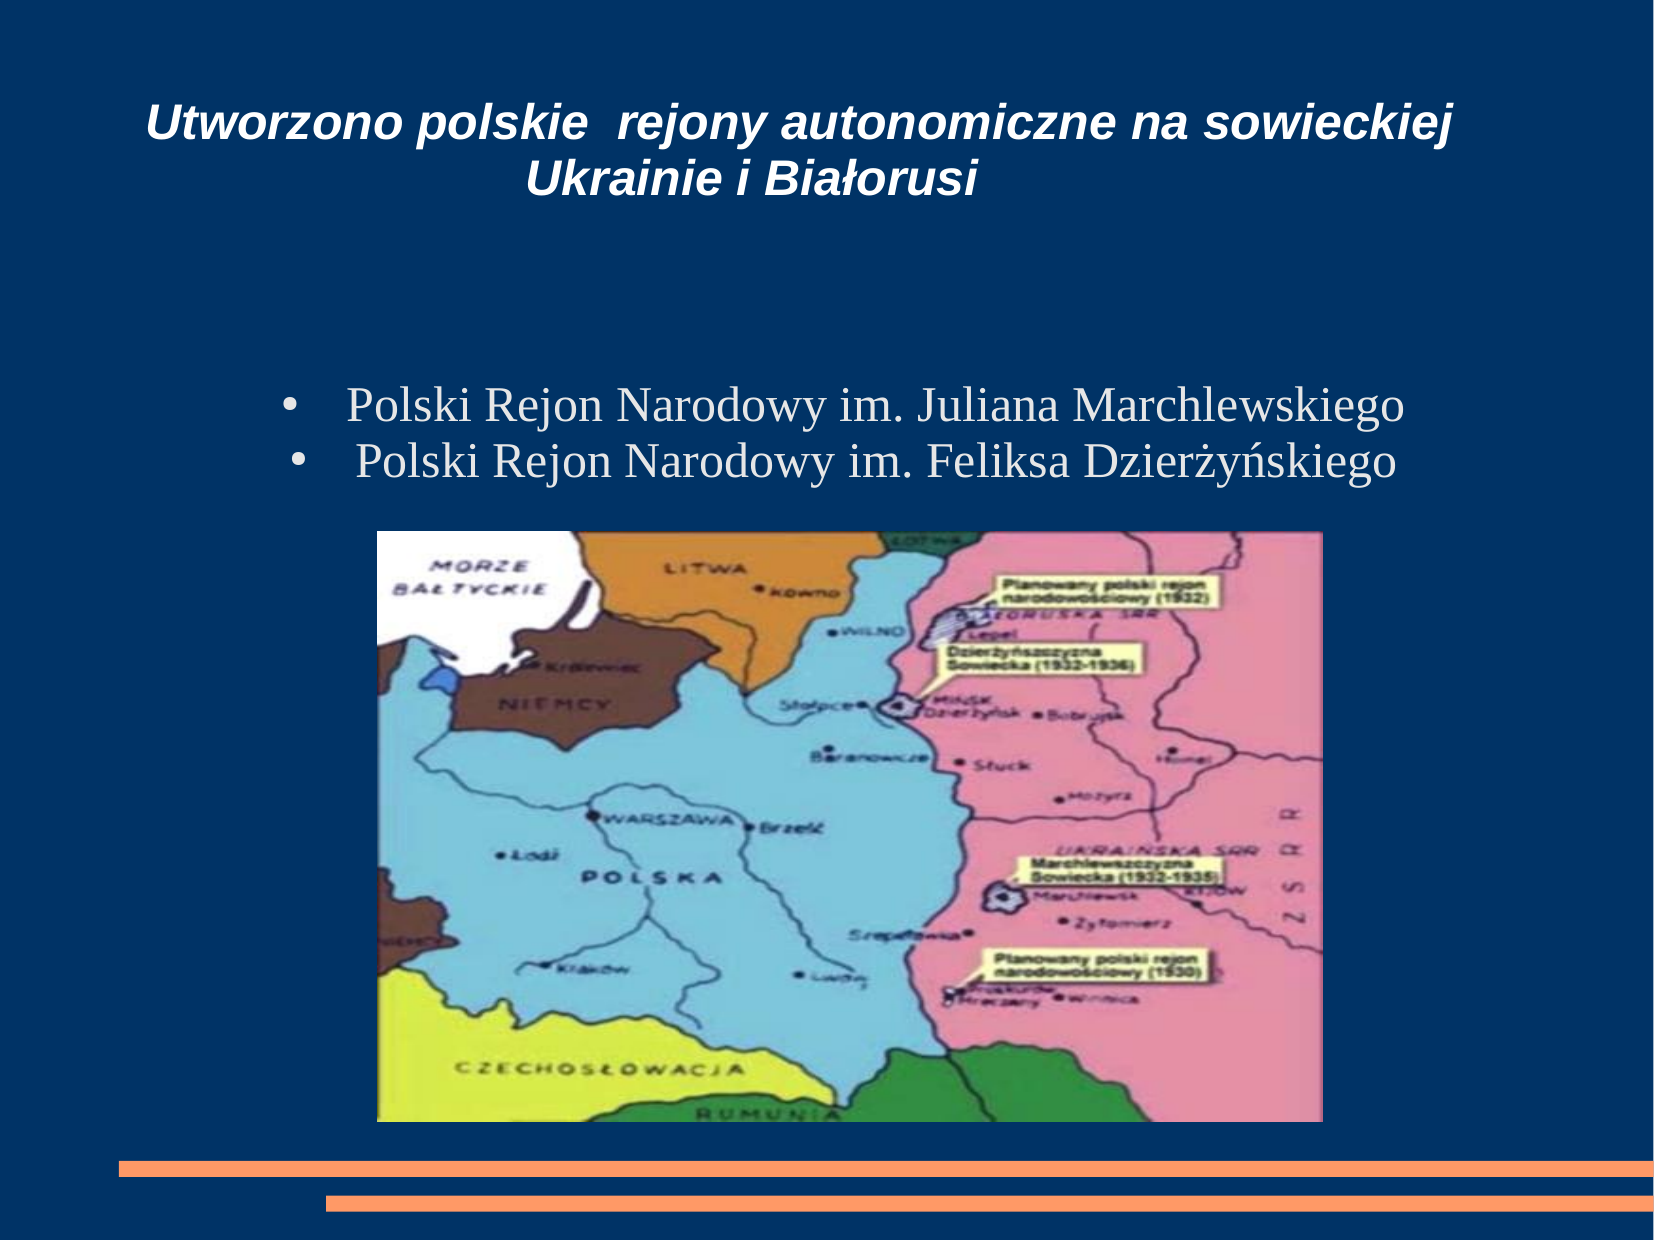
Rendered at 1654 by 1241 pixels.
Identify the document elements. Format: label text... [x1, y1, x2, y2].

list Polski Rejon Narodowy im. Juliana Marchlewskiego Polski Rejon Narodowy im. Feliksa Dzierżyńskiego [121, 322, 1561, 709]
picture [377, 531, 1323, 1123]
title Utworzono polskie rejony autonomiczne na sowieckiej Ukrainie i Białorusi [121, 46, 1534, 254]
